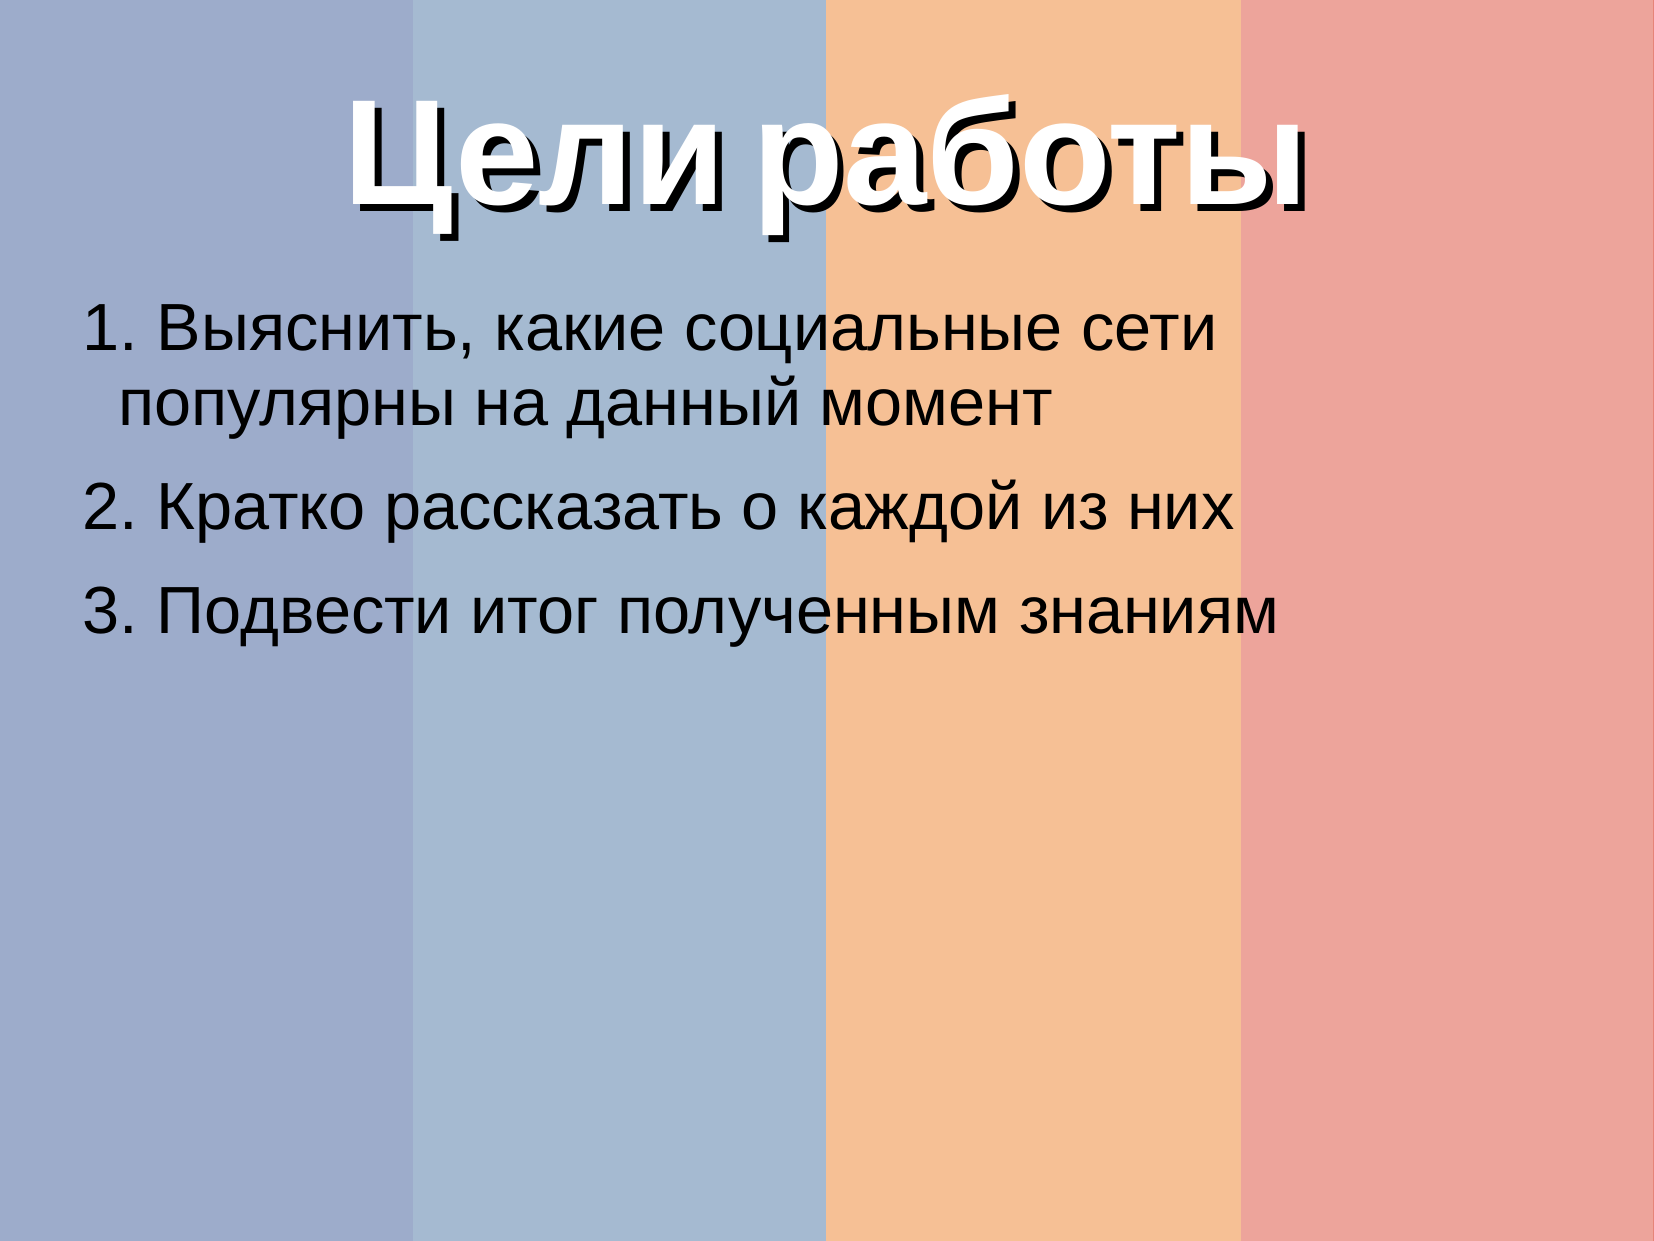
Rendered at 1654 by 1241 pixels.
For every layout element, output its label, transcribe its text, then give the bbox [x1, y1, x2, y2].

title Цели работы [82, 49, 1571, 257]
subtitle Выяснить, какие социальные сети популярны на данный момент Кратко рассказать о каждой из них Подвести итог полученным знаниям [82, 290, 1571, 1010]
